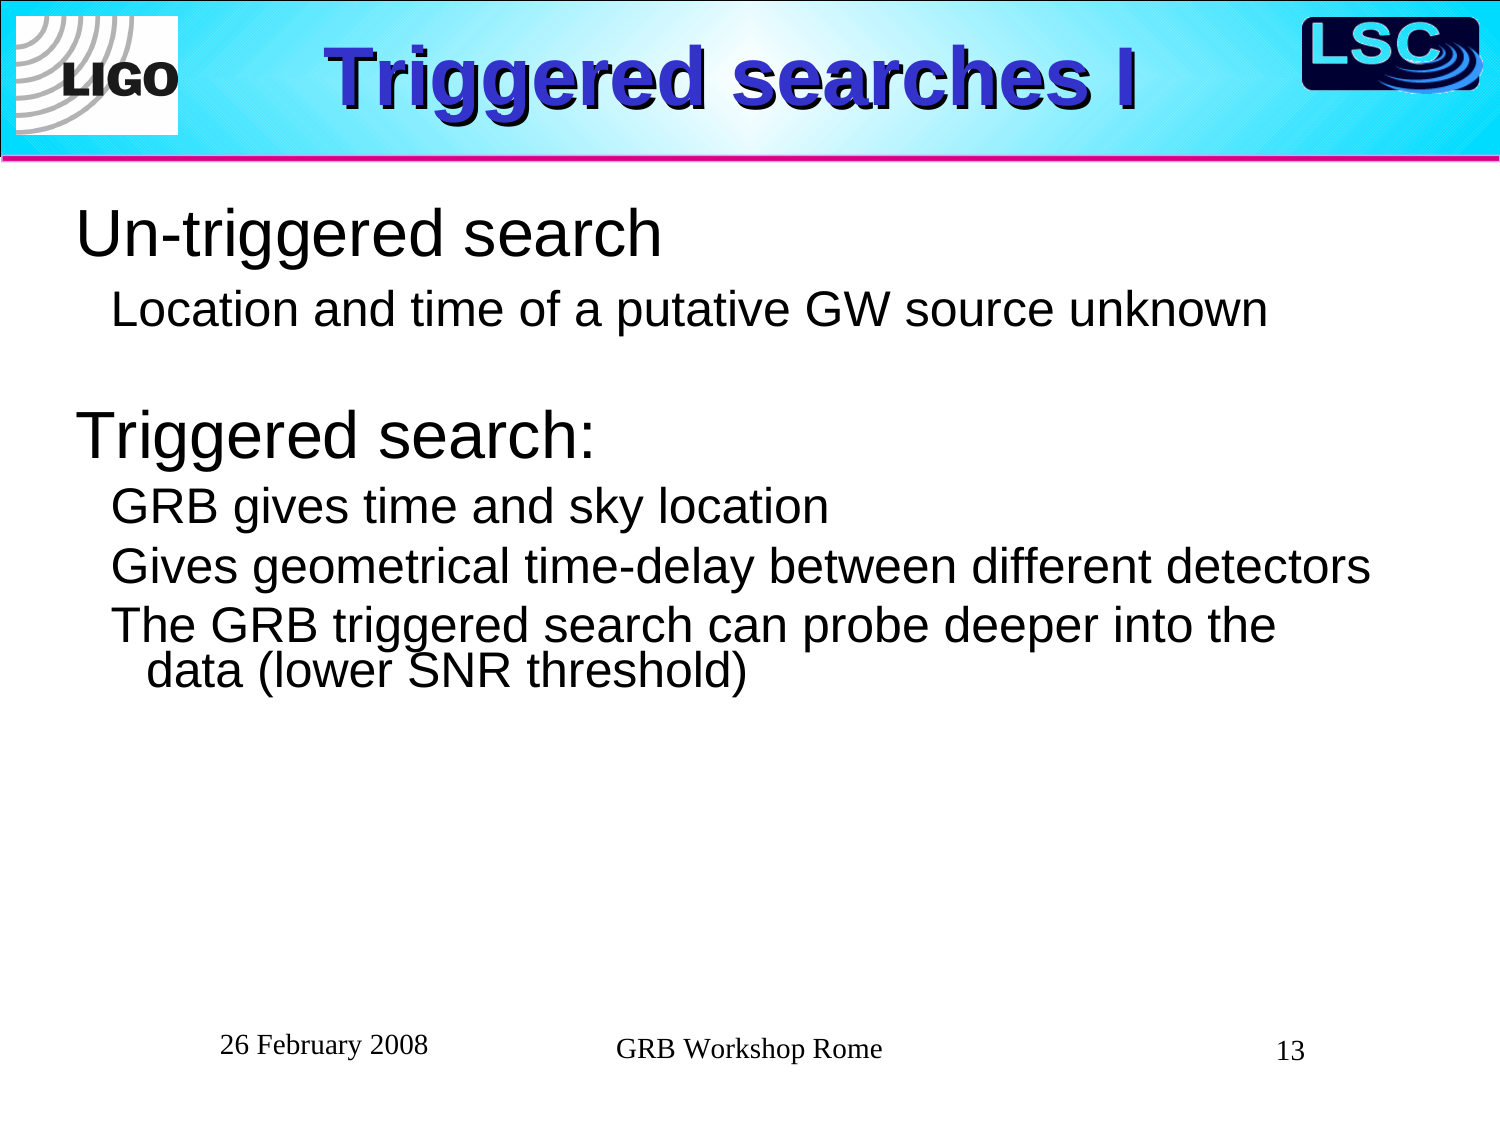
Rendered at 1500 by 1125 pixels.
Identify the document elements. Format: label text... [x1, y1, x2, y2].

title Triggered searches I [187, 18, 1274, 145]
list Triggered search: GRB gives time and sky location Gives geometrical time-delay between different detectors The GRB triggered search can probe deeper into the data (lower SNR threshold) [39, 403, 1379, 890]
list Un-triggered search Location and time of a putative GW source unknown [39, 200, 1390, 434]
picture [1302, 17, 1483, 94]
